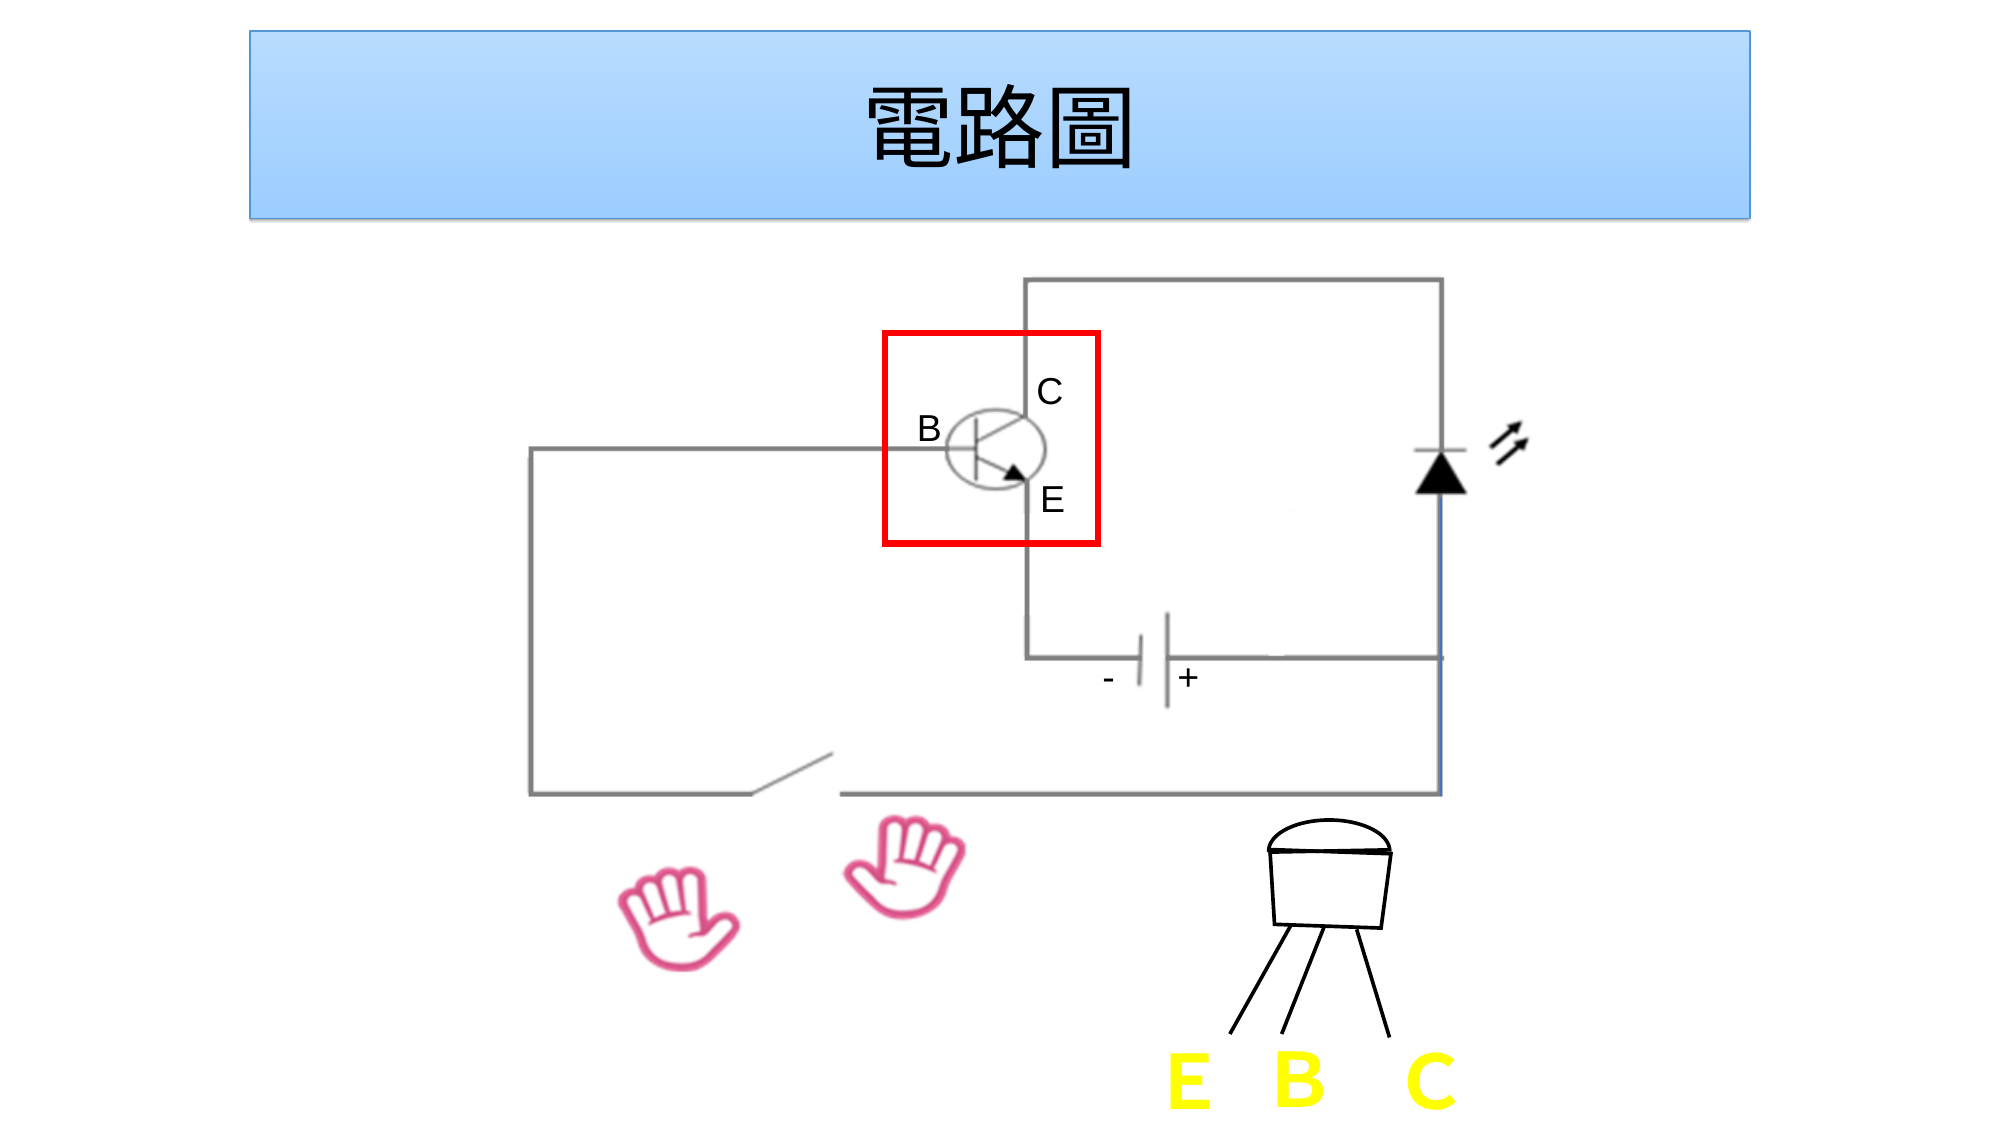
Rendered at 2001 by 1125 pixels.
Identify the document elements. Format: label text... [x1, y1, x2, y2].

text_box 電路圖 [249, 31, 1750, 219]
text_box - + [1087, 645, 1216, 707]
text_box B [901, 395, 960, 457]
text_box C [1021, 359, 1080, 420]
picture [1273, 854, 1388, 926]
picture [1272, 822, 1387, 849]
picture [1255, 927, 1321, 994]
picture [493, 248, 1557, 994]
text_box E [1024, 467, 1081, 529]
text_box Ｅ [1118, 1034, 1260, 1125]
text_box Ｃ [1360, 1034, 1503, 1125]
text_box Ｂ [1227, 1032, 1370, 1124]
picture [1300, 928, 1374, 994]
